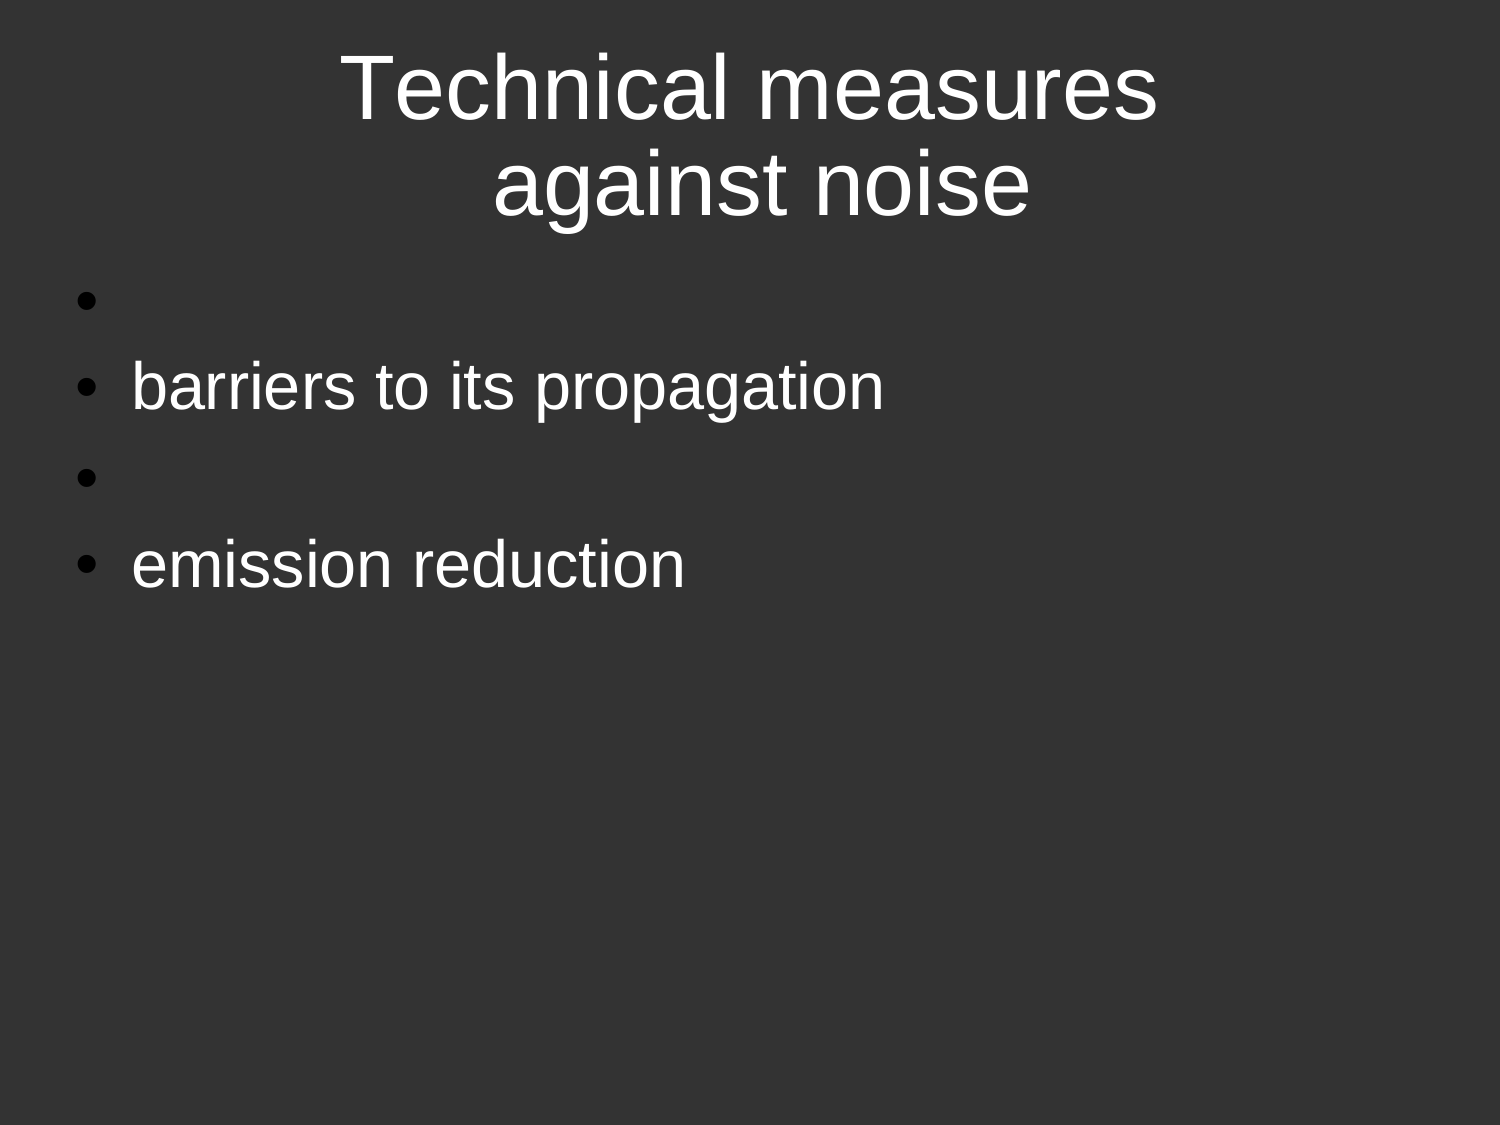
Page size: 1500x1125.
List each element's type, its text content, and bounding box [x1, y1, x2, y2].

list barriers to its propagation emission reduction [75, 262, 1425, 1005]
title Technical measures against noise [75, 21, 1425, 257]
